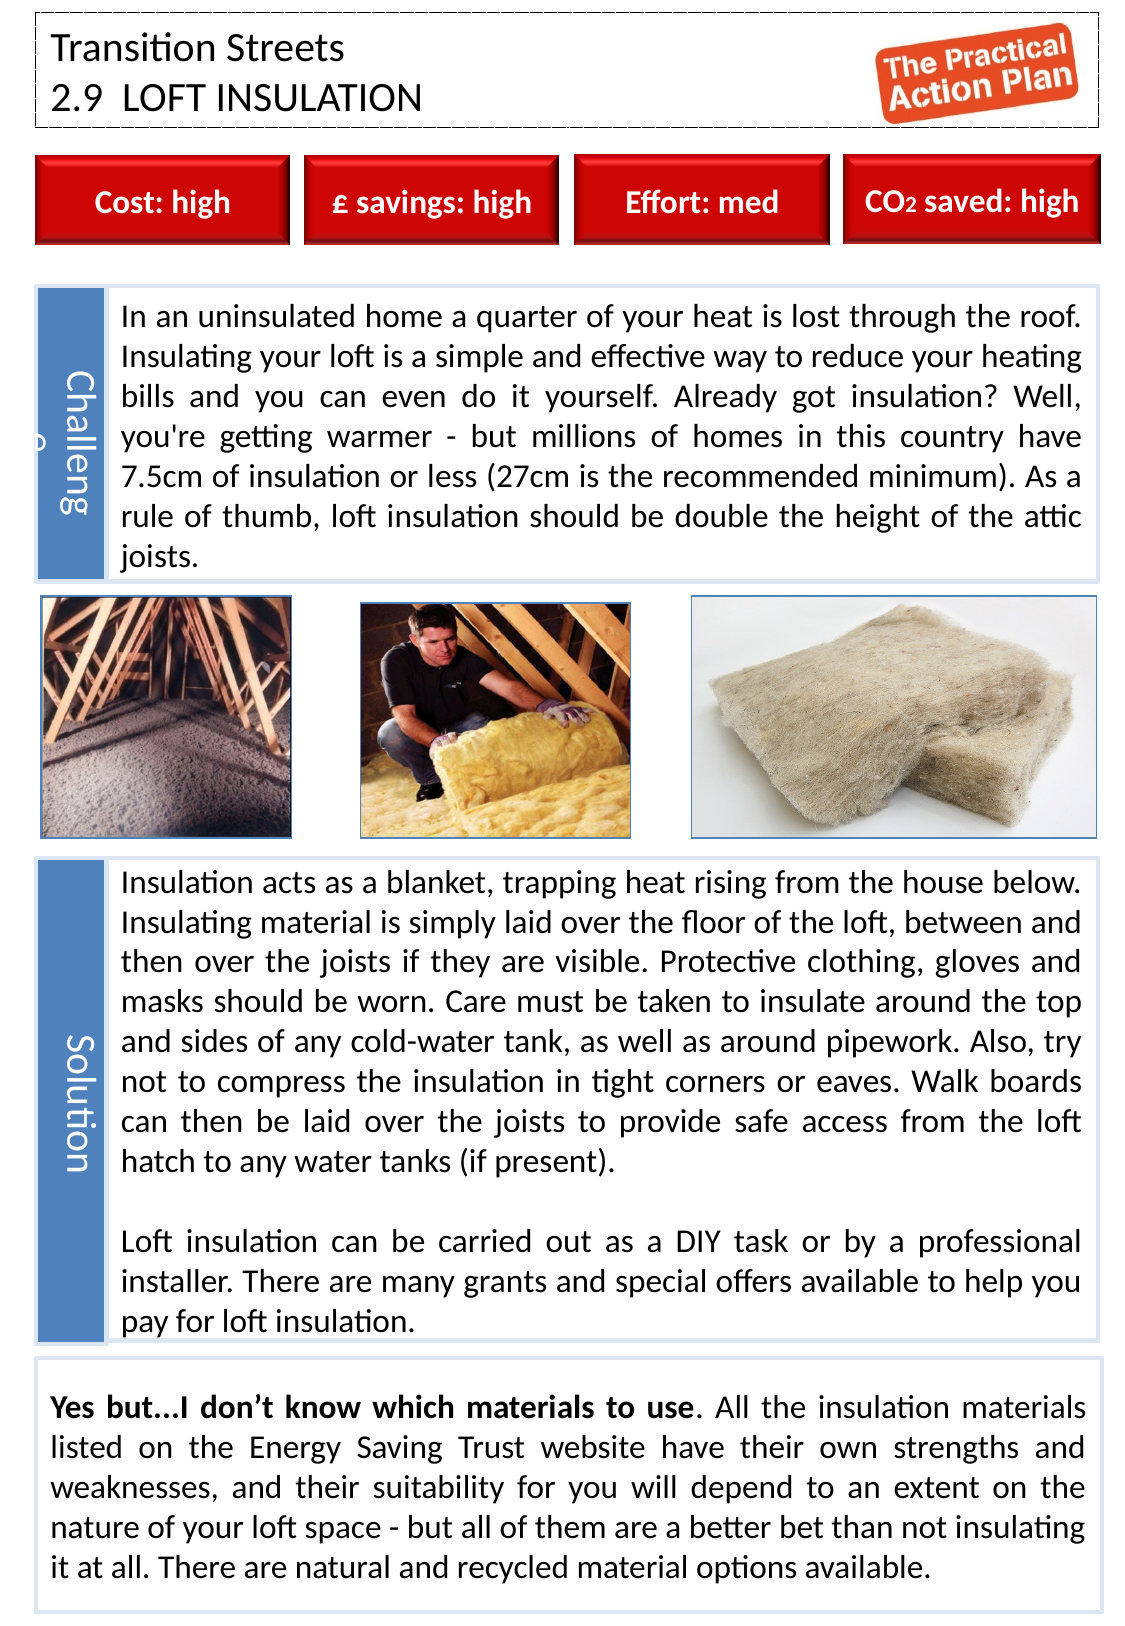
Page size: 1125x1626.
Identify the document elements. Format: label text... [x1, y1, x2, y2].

picture [41, 596, 291, 838]
picture [841, 152, 1103, 246]
picture [302, 153, 561, 247]
text_box CO2 saved: high [845, 155, 1100, 244]
text_box Challenge [0, 354, 107, 532]
text_box [35, 286, 107, 354]
text_box Solution [34, 1003, 107, 1205]
text_box £ savings: high [304, 156, 560, 245]
text_box Cost: high [35, 156, 291, 245]
picture [361, 603, 630, 838]
text_box [35, 532, 107, 582]
text_box [35, 1205, 107, 1344]
text_box [35, 858, 107, 1003]
text_box Transition Streets 2.9 LOFT INSULATION [35, 12, 1099, 128]
picture [692, 596, 1096, 838]
picture [572, 152, 832, 247]
text_box Effort: med [575, 155, 830, 245]
text_box Insulation acts as a blanket, trapping heat rising from the house below. Insulating material is simply laid over the floor of the loft, between and then over the joists if they are visible. Protective clothing, gloves and masks should be worn. Care must be taken to insulate around the top and sides of any cold-water tank, as well as around pipework. Also, try not to compress the insulation in tight corners or eaves. Walk boards can then be laid over the joists to provide safe access from the loft hatch to any water tanks (if present). Loft insulation can be carried out as a DIY task or by a professional installer. There are many grants and special offers available to help you pay for loft insulation. [107, 858, 1099, 1341]
picture [33, 153, 292, 247]
text_box Yes but...I don’t know which materials to use. All the insulation materials listed on the Energy Saving Trust website have their own strengths and weaknesses, and their suitability for you will depend to an extent on the nature of your loft space - but all of them are a better bet than not insulating it at all. There are natural and recycled material options available. [35, 1358, 1102, 1613]
text_box In an uninsulated home a quarter of your heat is lost through the roof. Insulating your loft is a simple and effective way to reduce your heating bills and you can even do it yourself. Already got insulation? Well, you're getting warmer - but millions of homes in this country have 7.5cm of insulation or less (27cm is the recommended minimum). As a rule of thumb, loft insulation should be double the height of the attic joists. [107, 286, 1099, 582]
